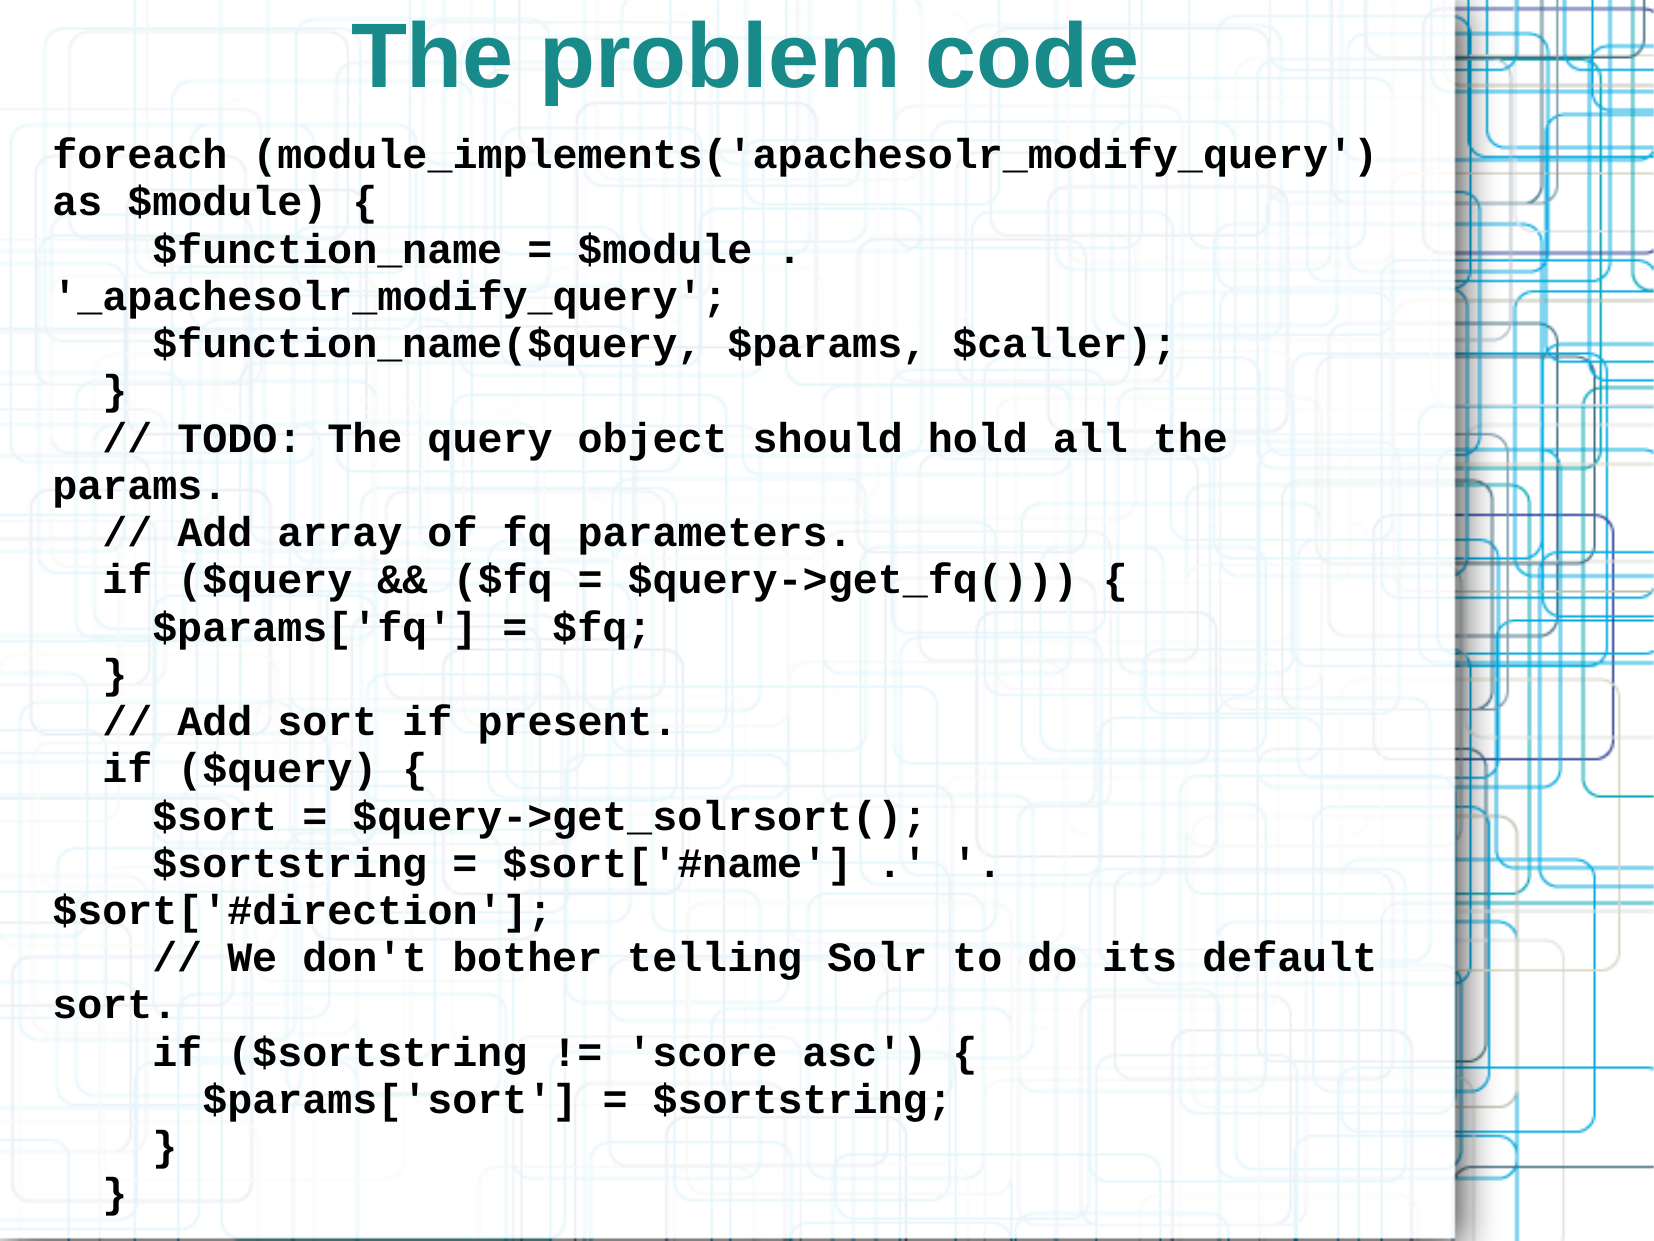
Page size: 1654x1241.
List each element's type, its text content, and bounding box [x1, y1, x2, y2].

text_box foreach (module_implements('apachesolr_modify_query') as $module) { $function_name = $module . '_apachesolr_modify_query'; $function_name($query, $params, $caller); } // TODO: The query object should hold all the params. // Add array of fq parameters. if ($query && ($fq = $query->get_fq())) { $params['fq'] = $fq; } // Add sort if present. if ($query) { $sort = $query->get_solrsort(); $sortstring = $sort['#name'] .' '. $sort['#direction']; // We don't bother telling Solr to do its default sort. if ($sortstring != 'score asc') { $params['sort'] = $sortstring; } } [37, 126, 1426, 1241]
title The problem code [66, 0, 1426, 113]
picture [0, 0, 1654, 1241]
